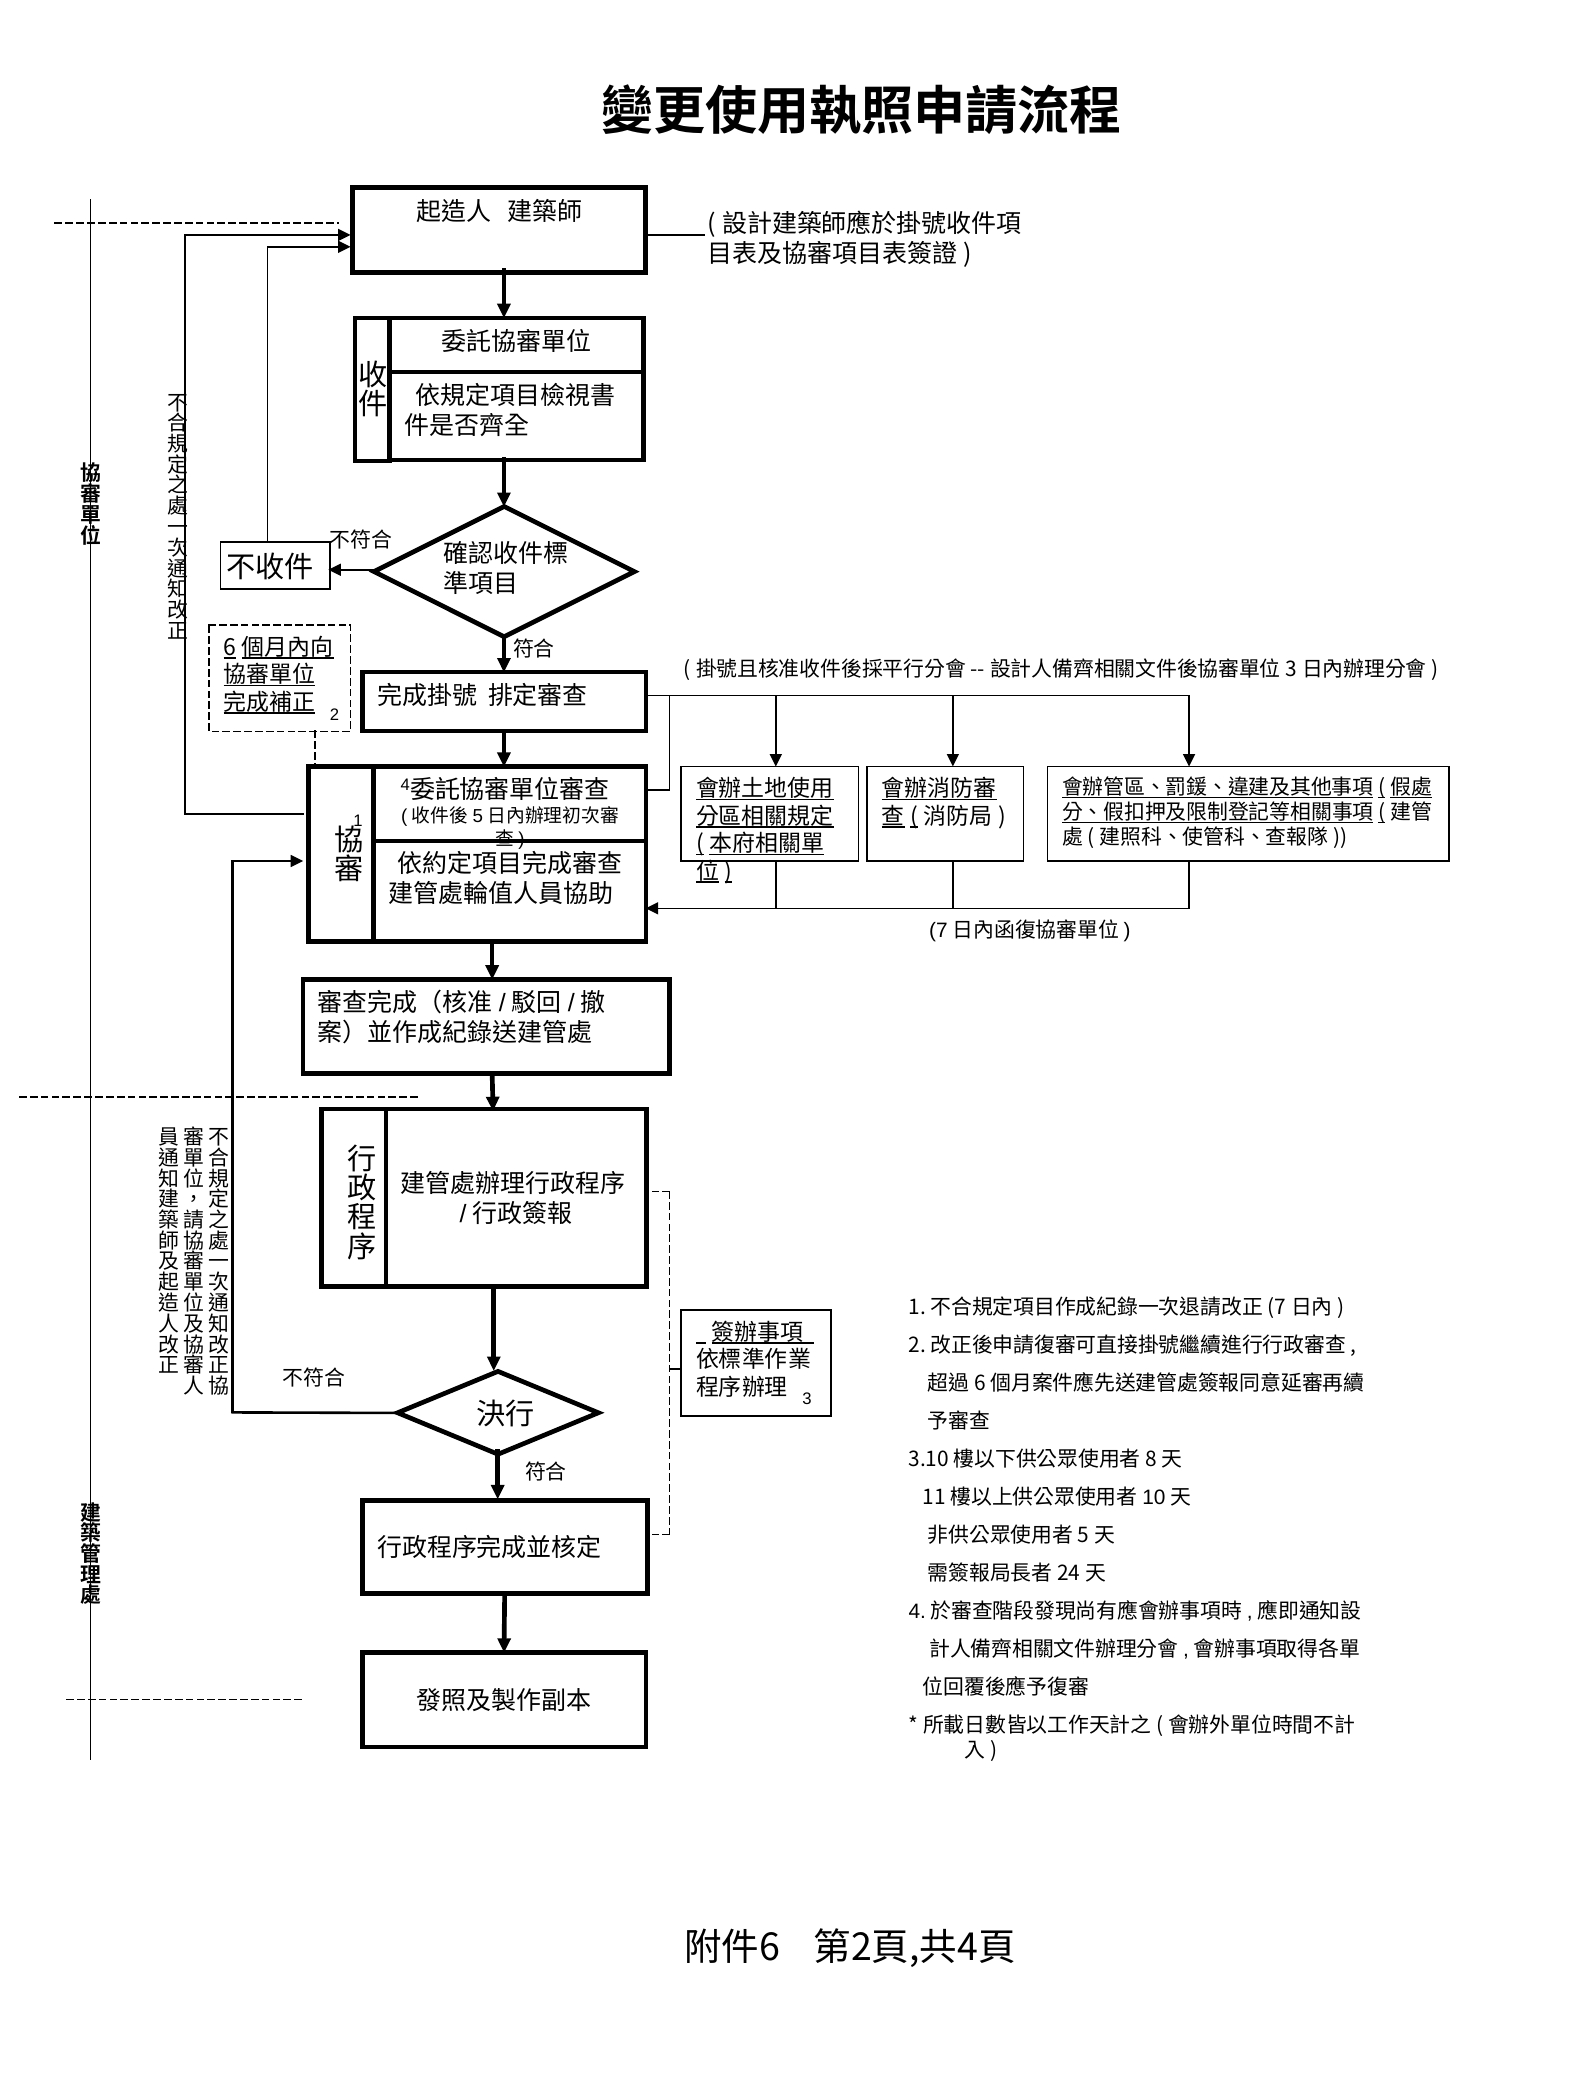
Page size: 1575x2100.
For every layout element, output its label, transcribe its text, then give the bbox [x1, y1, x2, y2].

text_box 起造人 建築師 [352, 187, 646, 273]
text_box 會辦消防審查(消防局) [867, 766, 1024, 861]
text_box 不合規定之處一次通知改正協審單位，請協審單位及協審人員通知建築師及起造人改正 [95, 1111, 239, 1417]
text_box 符合 [498, 627, 593, 669]
text_box 不收件 [220, 542, 331, 590]
text_box 2 [315, 695, 351, 732]
text_box (7日內函復協審單位) [929, 916, 1212, 980]
text_box 3 [787, 1380, 823, 1417]
text_box 審查完成（核准/駁回/撤案）並作成紀錄送建管處 [303, 979, 670, 1074]
text_box 會辦管區、罰鍰、違建及其他事項(假處分、假扣押及限制登記等相關事項(建管處(建照科、使管科、查報隊)) [1047, 766, 1450, 861]
text_box 協審單位 [55, 447, 111, 684]
text_box 完成掛號 排定審查 [362, 672, 646, 731]
text_box 不符合 [267, 1357, 374, 1398]
text_box 建築管理處 [55, 1486, 111, 1641]
text_box 會辦土地使用分區相關規定(本府相關單位) [681, 766, 859, 861]
text_box 決行 [440, 1395, 571, 1431]
text_box 4 [385, 766, 422, 803]
text_box 確認收件標準項目 [443, 537, 581, 598]
text_box 6個月內向協審單位完成補正 [208, 624, 351, 732]
text_box 發照及製作副本 [362, 1652, 646, 1747]
text_box 建管處辦理行政程序/行政簽報 [386, 1109, 647, 1287]
text_box 1.不合規定項目作成紀錄一次退請改正(7日內) 2.改正後申請復審可直接掛號繼續進行行政審查, 超過6個月案件應先送建管處簽報同意延審再續 予審查 3.10樓以下供公眾使用者8天 11樓以上供公眾使用者10天 非供公眾使用者5天 需簽報局長者24天 4.於審查階段發現尚有應會辦事項時,應即通知設 計人備齊相關文件辦理分會,會辦事項取得各單 位回覆後應予復審 *所載日數皆以工作天計之(會辦外單位時間不計入) [893, 1286, 1402, 1770]
text_box 不合規定之處一次通知改正 [142, 376, 184, 708]
text_box 收件 [354, 317, 390, 461]
text_box 簽辦事項 依標準作業 程序辦理 [681, 1309, 831, 1417]
text_box 依約定項目完成審查 建管處輪值人員協助 [373, 841, 646, 942]
text_box 委託協審單位審查 (收件後5日內辦理初次審查) [373, 766, 646, 841]
text_box 委託協審單位 [390, 317, 644, 372]
text_box 不符合 [315, 518, 422, 559]
text_box 依規定項目檢視書件是否齊全 [390, 372, 644, 461]
text_box (掛號且核准收件後採平行分會--設計人備齊相關文件後協審單位3日內辦理分會) [669, 648, 1461, 689]
text_box 變更使用執照申請流程 [586, 69, 1178, 148]
text_box 1 [338, 802, 374, 838]
text_box 行政程序完成並核定 [362, 1500, 648, 1594]
text_box (設計建築師應於掛號收件項目表及協審項目表簽證) [692, 199, 1048, 275]
text_box 行政程序 [321, 1109, 386, 1287]
text_box 符合 [510, 1451, 617, 1492]
text_box 不合規定之處一次通知改正 [186, 376, 197, 708]
text_box 協審 [308, 766, 373, 942]
